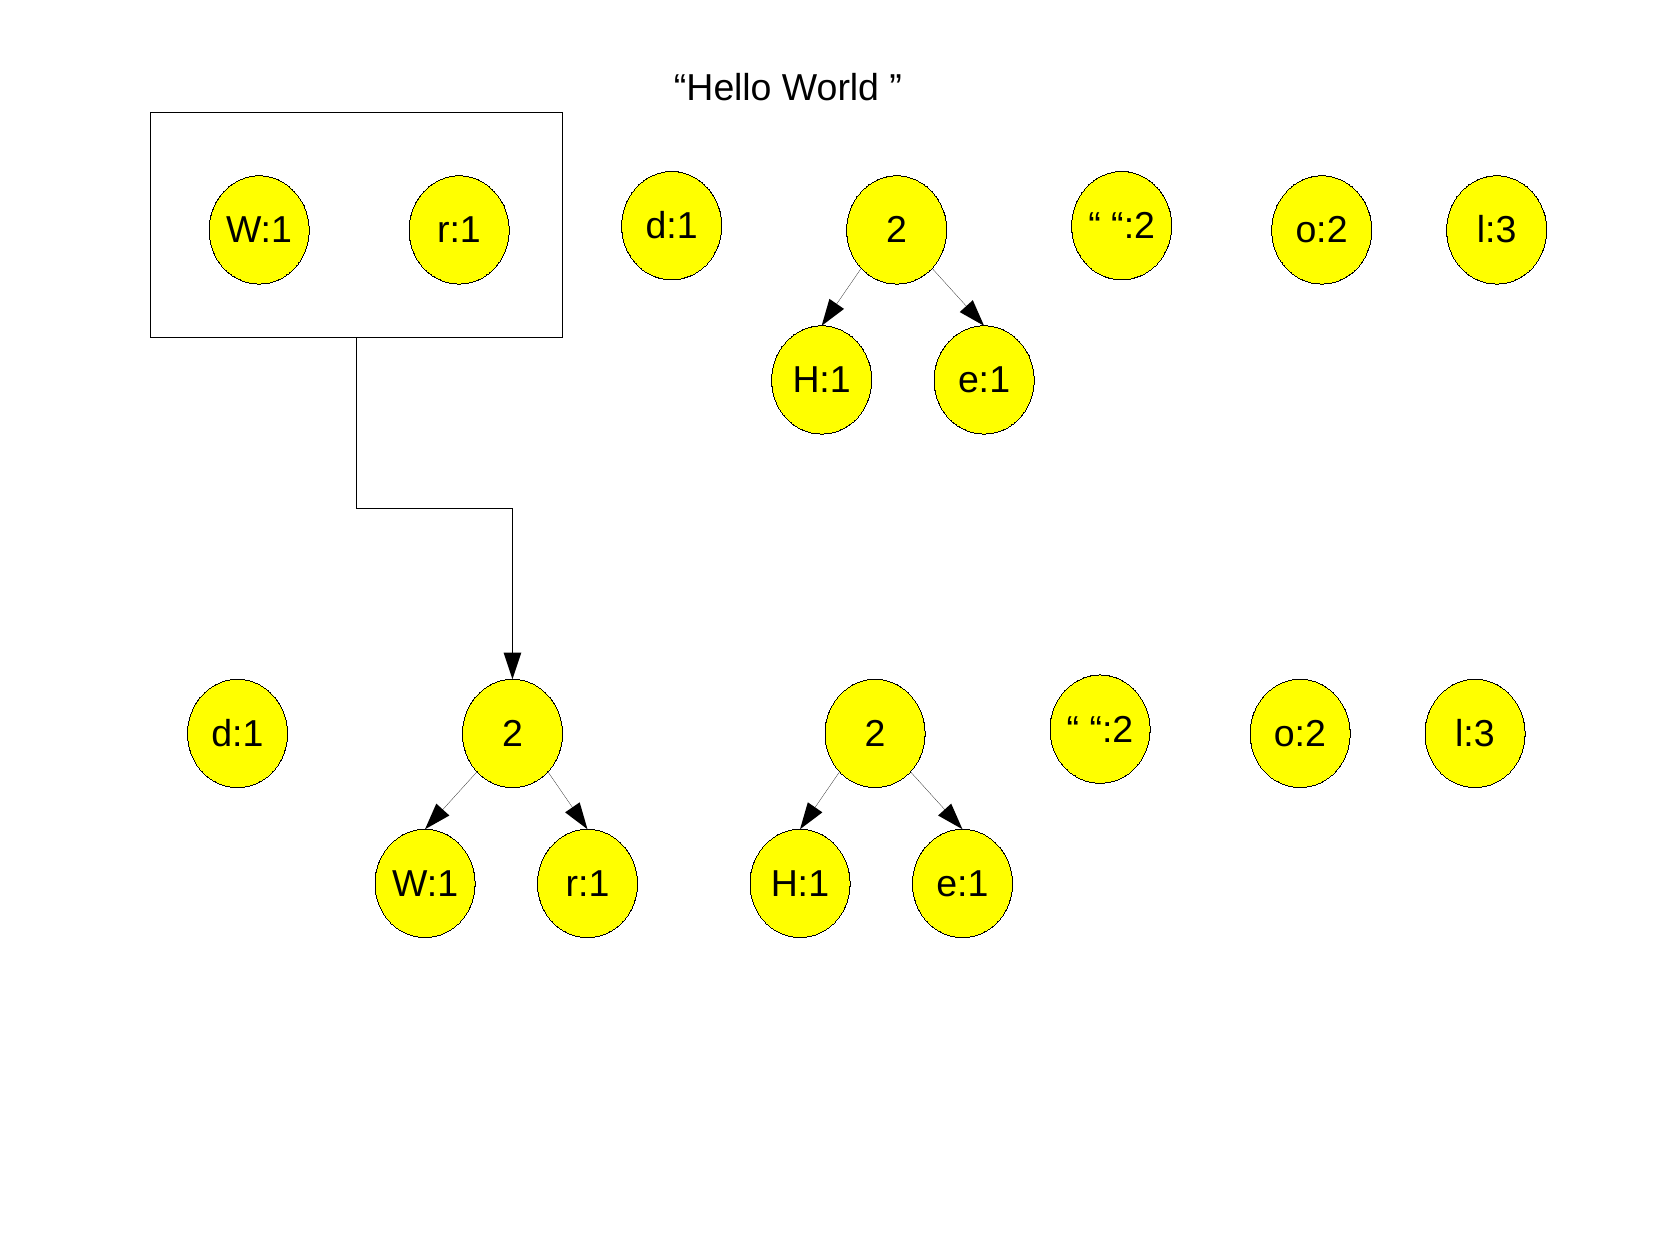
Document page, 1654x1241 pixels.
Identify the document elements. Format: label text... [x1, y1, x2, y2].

text_box d:1 [187, 679, 288, 788]
text_box e:1 [912, 829, 1013, 938]
text_box r:1 [537, 829, 638, 938]
text_box 2 [825, 679, 926, 788]
text_box 2 [462, 679, 563, 788]
text_box d:1 [621, 171, 722, 280]
text_box o:2 [1271, 175, 1372, 285]
text_box W:1 [375, 829, 476, 938]
text_box “Hello World ” [659, 59, 953, 118]
text_box [150, 112, 563, 338]
text_box l:3 [1446, 175, 1547, 285]
text_box l:3 [1425, 679, 1526, 788]
text_box 2 [846, 175, 947, 285]
text_box H:1 [771, 325, 872, 435]
text_box o:2 [1250, 679, 1351, 788]
text_box “ “:2 [1050, 674, 1151, 784]
text_box “ “:2 [1071, 171, 1172, 280]
text_box e:1 [934, 325, 1035, 435]
text_box H:1 [750, 829, 851, 938]
